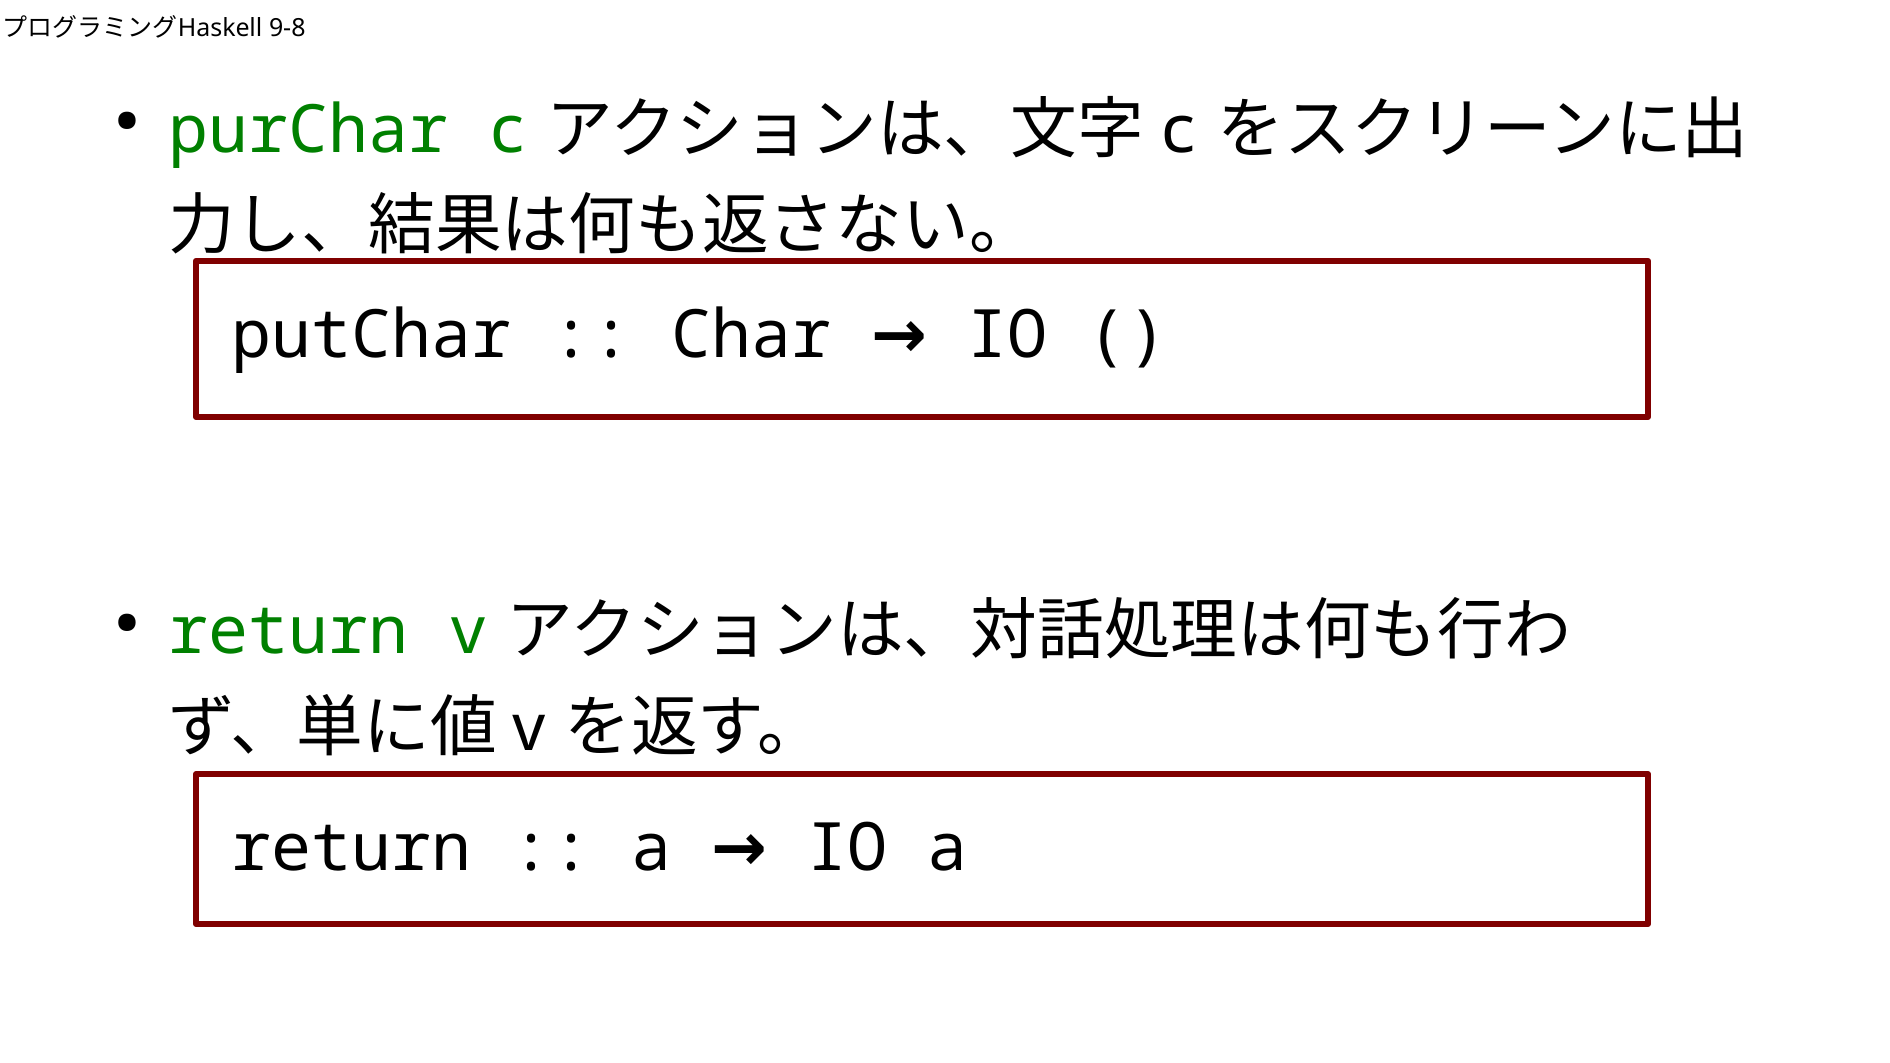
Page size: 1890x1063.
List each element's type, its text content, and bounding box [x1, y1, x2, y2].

list return v アクションは、対話処理は何も行わず、単に値 v を返す。 [94, 573, 1610, 733]
text_box putChar :: Char → IO () [195, 260, 1649, 418]
list purChar c アクションは、文字 c をスクリーンに出力し、結果は何も返さない。 [94, 71, 1796, 223]
text_box return :: a → IO a [195, 773, 1649, 925]
